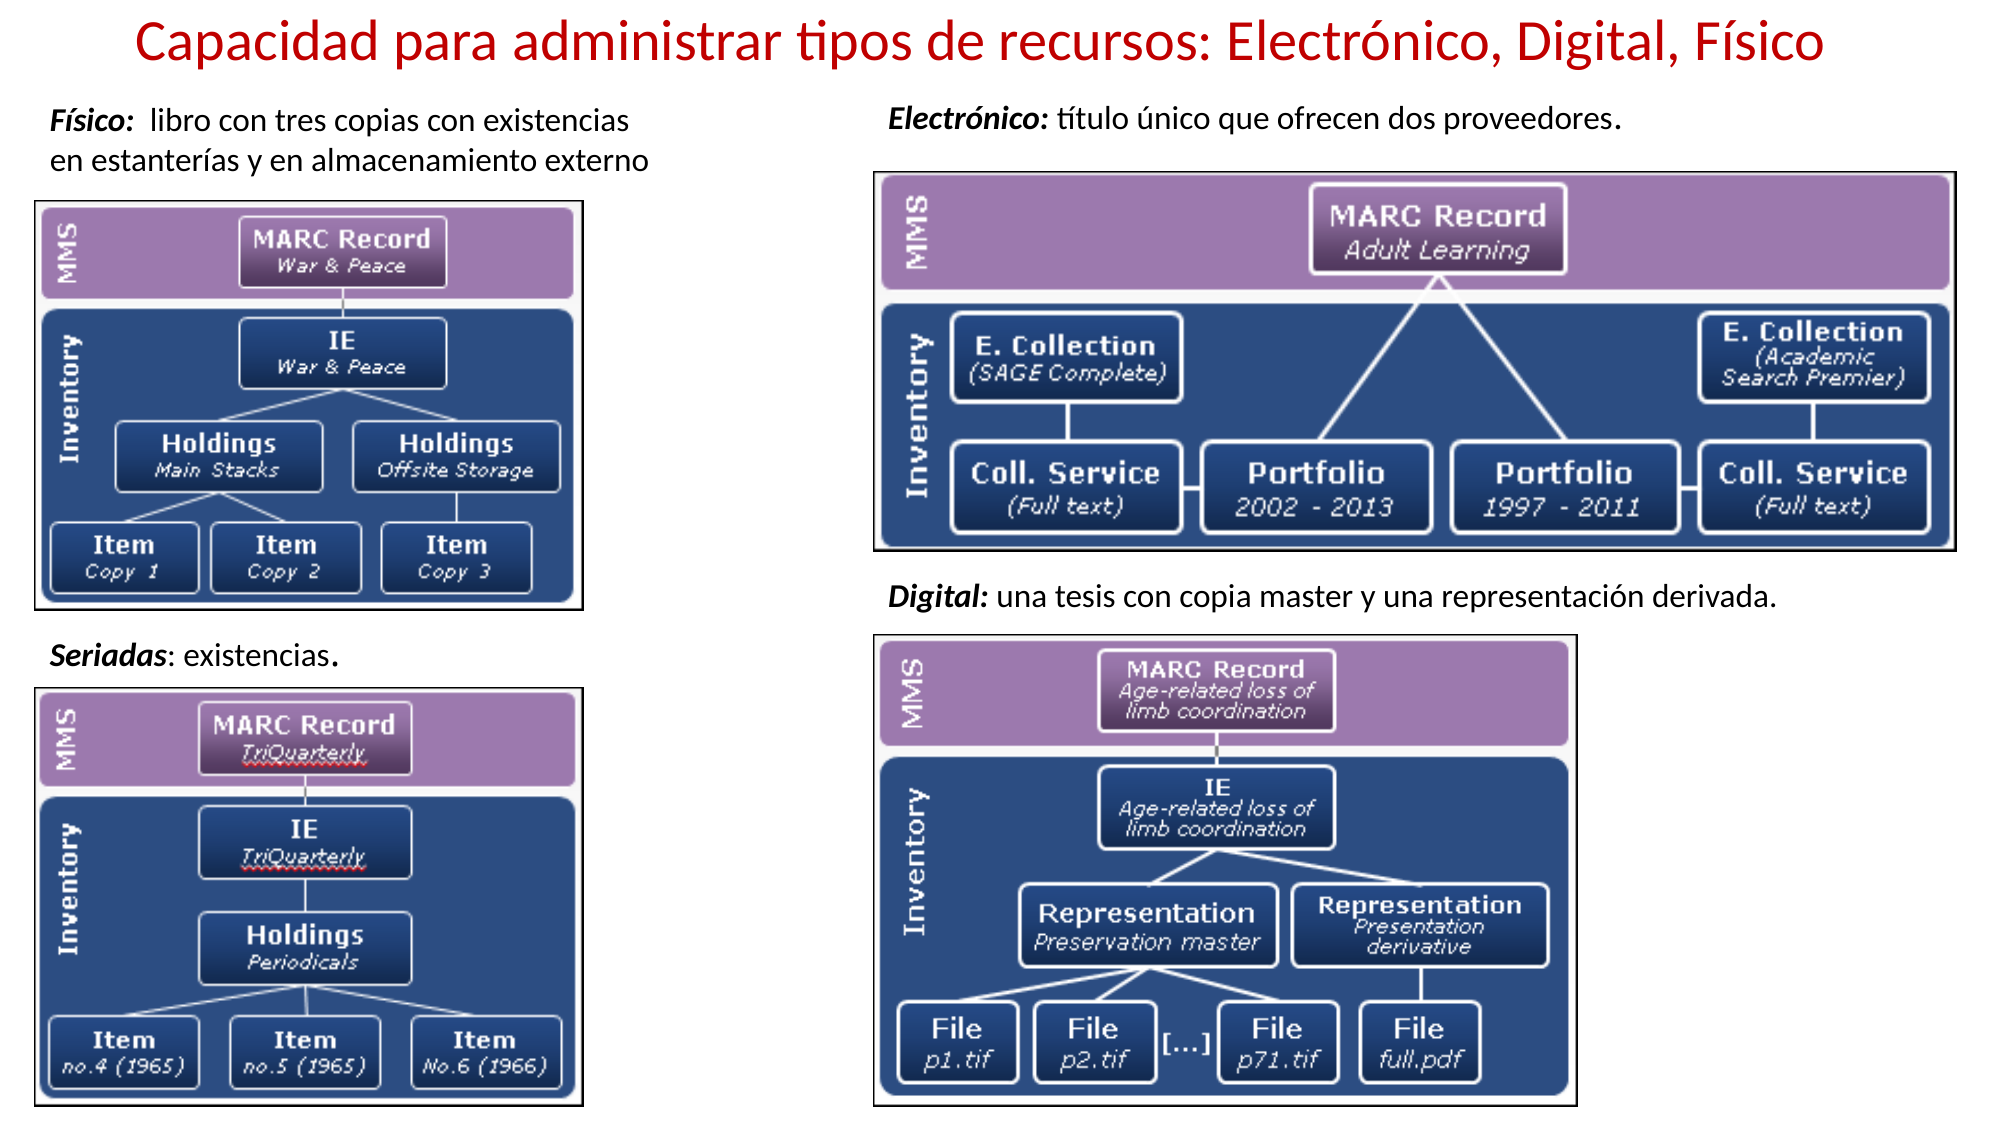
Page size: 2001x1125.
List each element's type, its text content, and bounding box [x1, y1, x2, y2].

text_box Electrónico: título único que ofrecen dos proveedores. [873, 85, 1638, 145]
text_box Seriadas: existencias. [35, 622, 497, 682]
picture [873, 634, 1578, 1107]
picture [34, 200, 584, 611]
text_box Digital: una tesis con copia master y una representación derivada. [873, 566, 1873, 621]
picture [34, 687, 584, 1108]
text_box Capacidad para administrar tipos de recursos: Electrónico, Digital, Físico [121, 0, 2000, 79]
picture [873, 171, 1957, 552]
text_box Físico: libro con tres copias con existencias en estanterías y en almacenamiento externo [35, 91, 681, 186]
